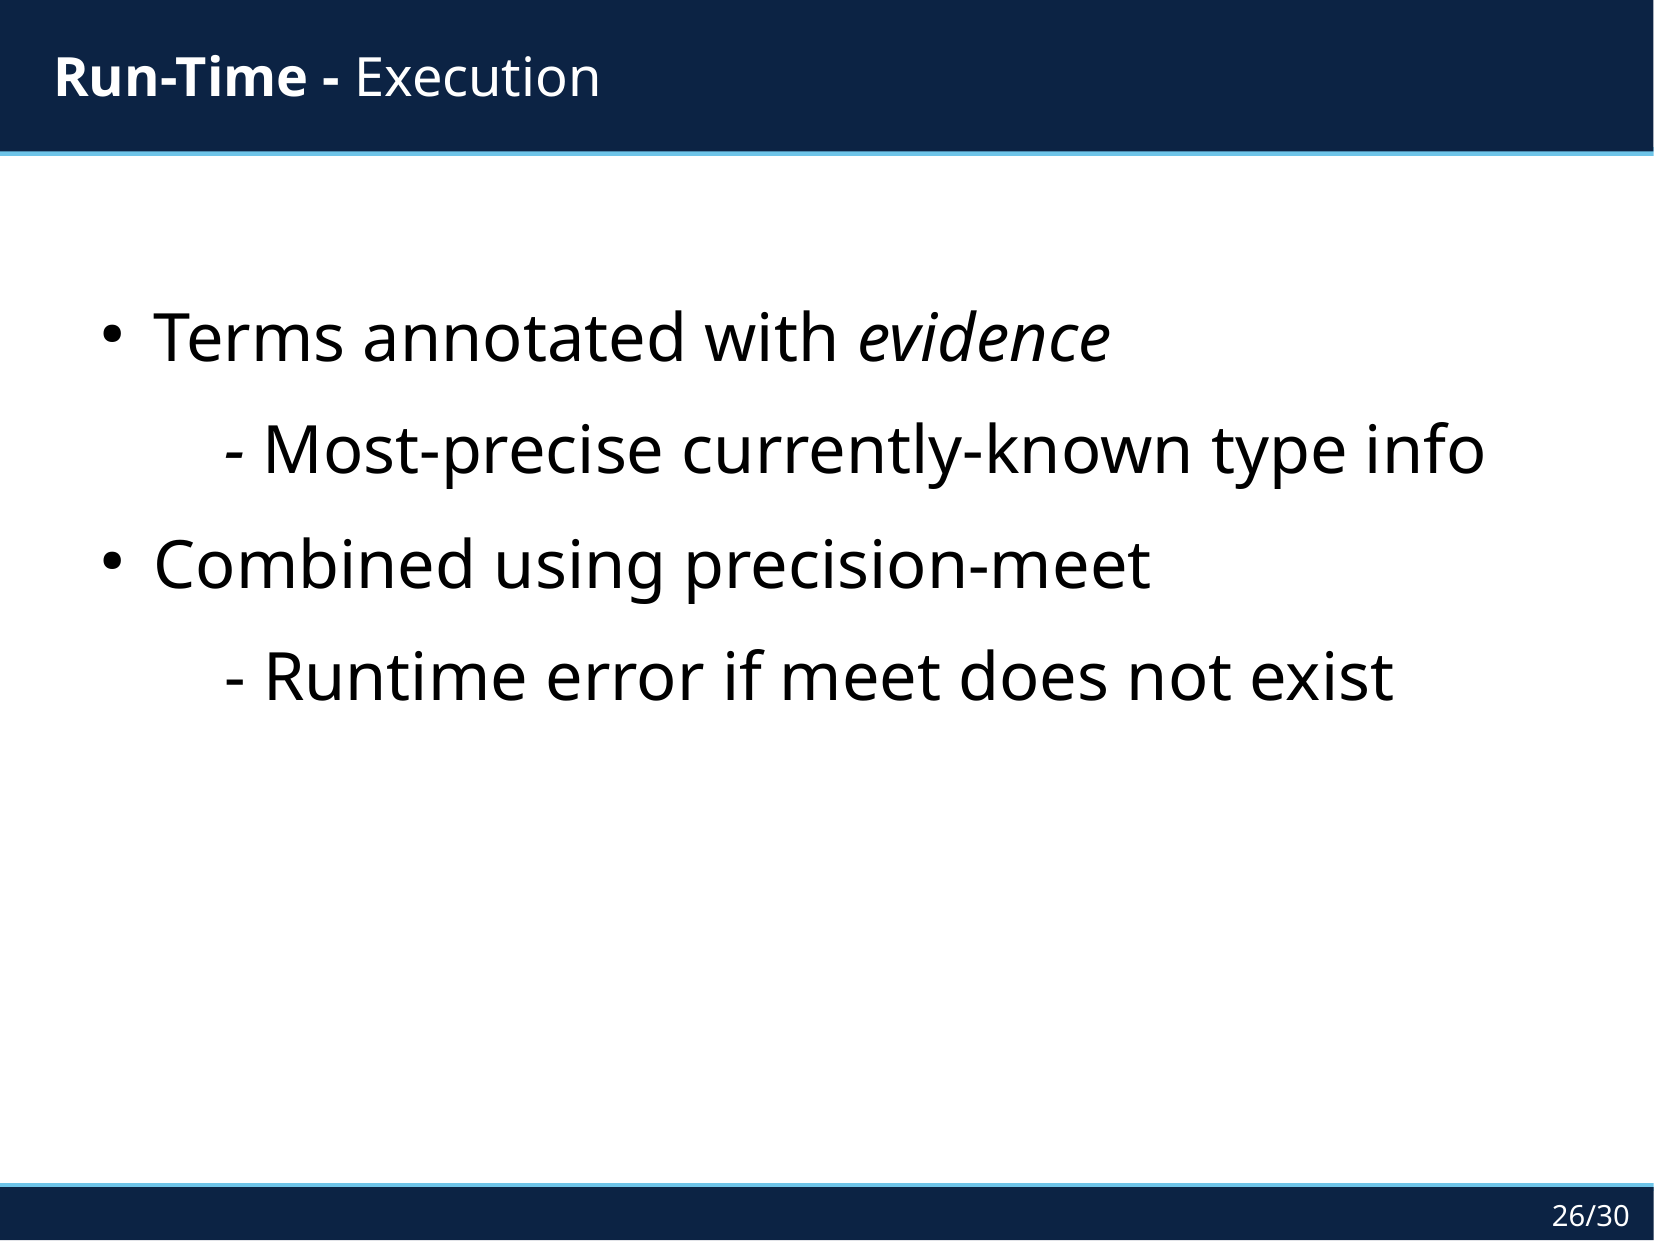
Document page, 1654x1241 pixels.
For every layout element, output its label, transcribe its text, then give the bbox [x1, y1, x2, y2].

title Run-Time - Execution [0, 0, 1654, 152]
list Terms annotated with evidence - Most-precise currently-known type info Combined using precision-meet - Runtime error if meet does not exist [82, 290, 1571, 1010]
